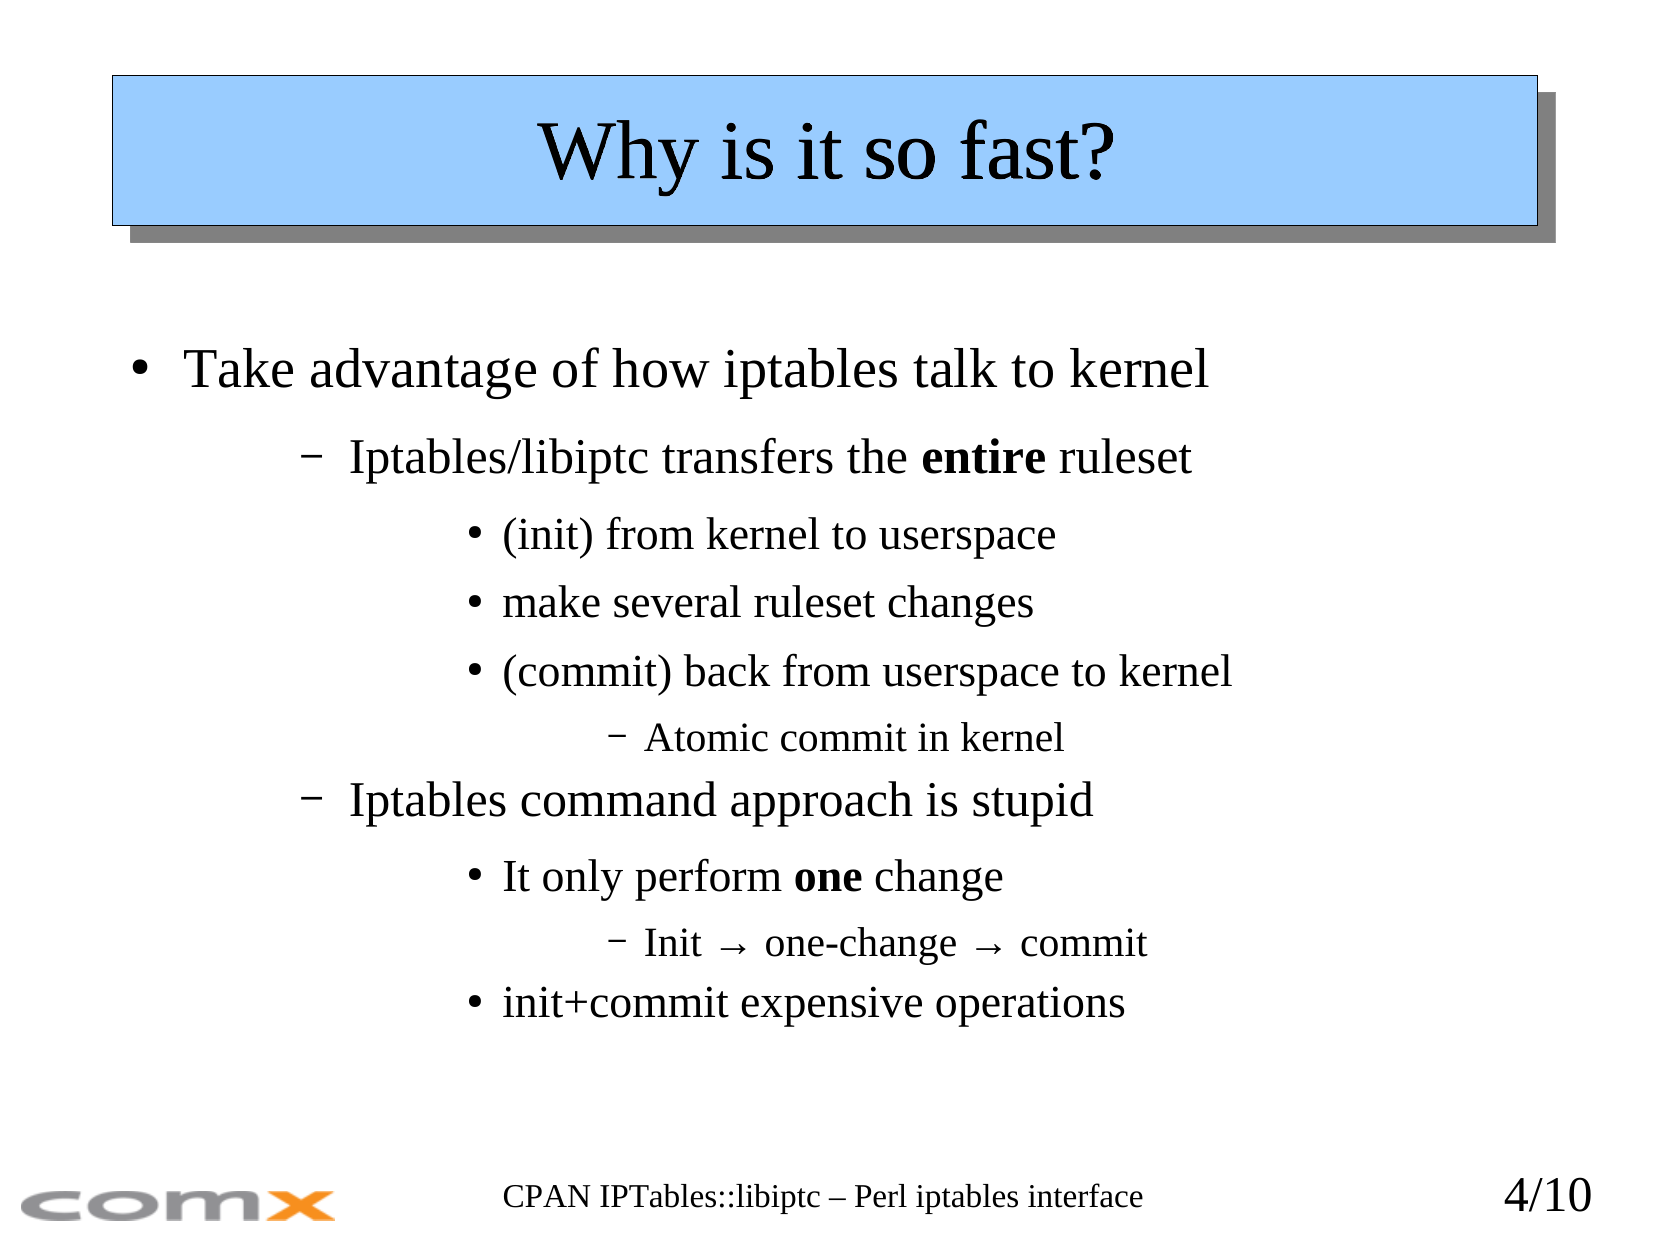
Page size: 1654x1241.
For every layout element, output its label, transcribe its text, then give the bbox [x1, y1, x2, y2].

list Take advantage of how iptables talk to kernel Iptables/libiptc transfers the entire ruleset (init) from kernel to userspace make several ruleset changes (commit) back from userspace to kernel Atomic commit in kernel Iptables command approach is stupid It only perform one change Init → one-change → commit init+commit expensive operations [112, 337, 1538, 1096]
picture [21, 1191, 335, 1221]
title Why is it so fast? [116, 90, 1538, 211]
